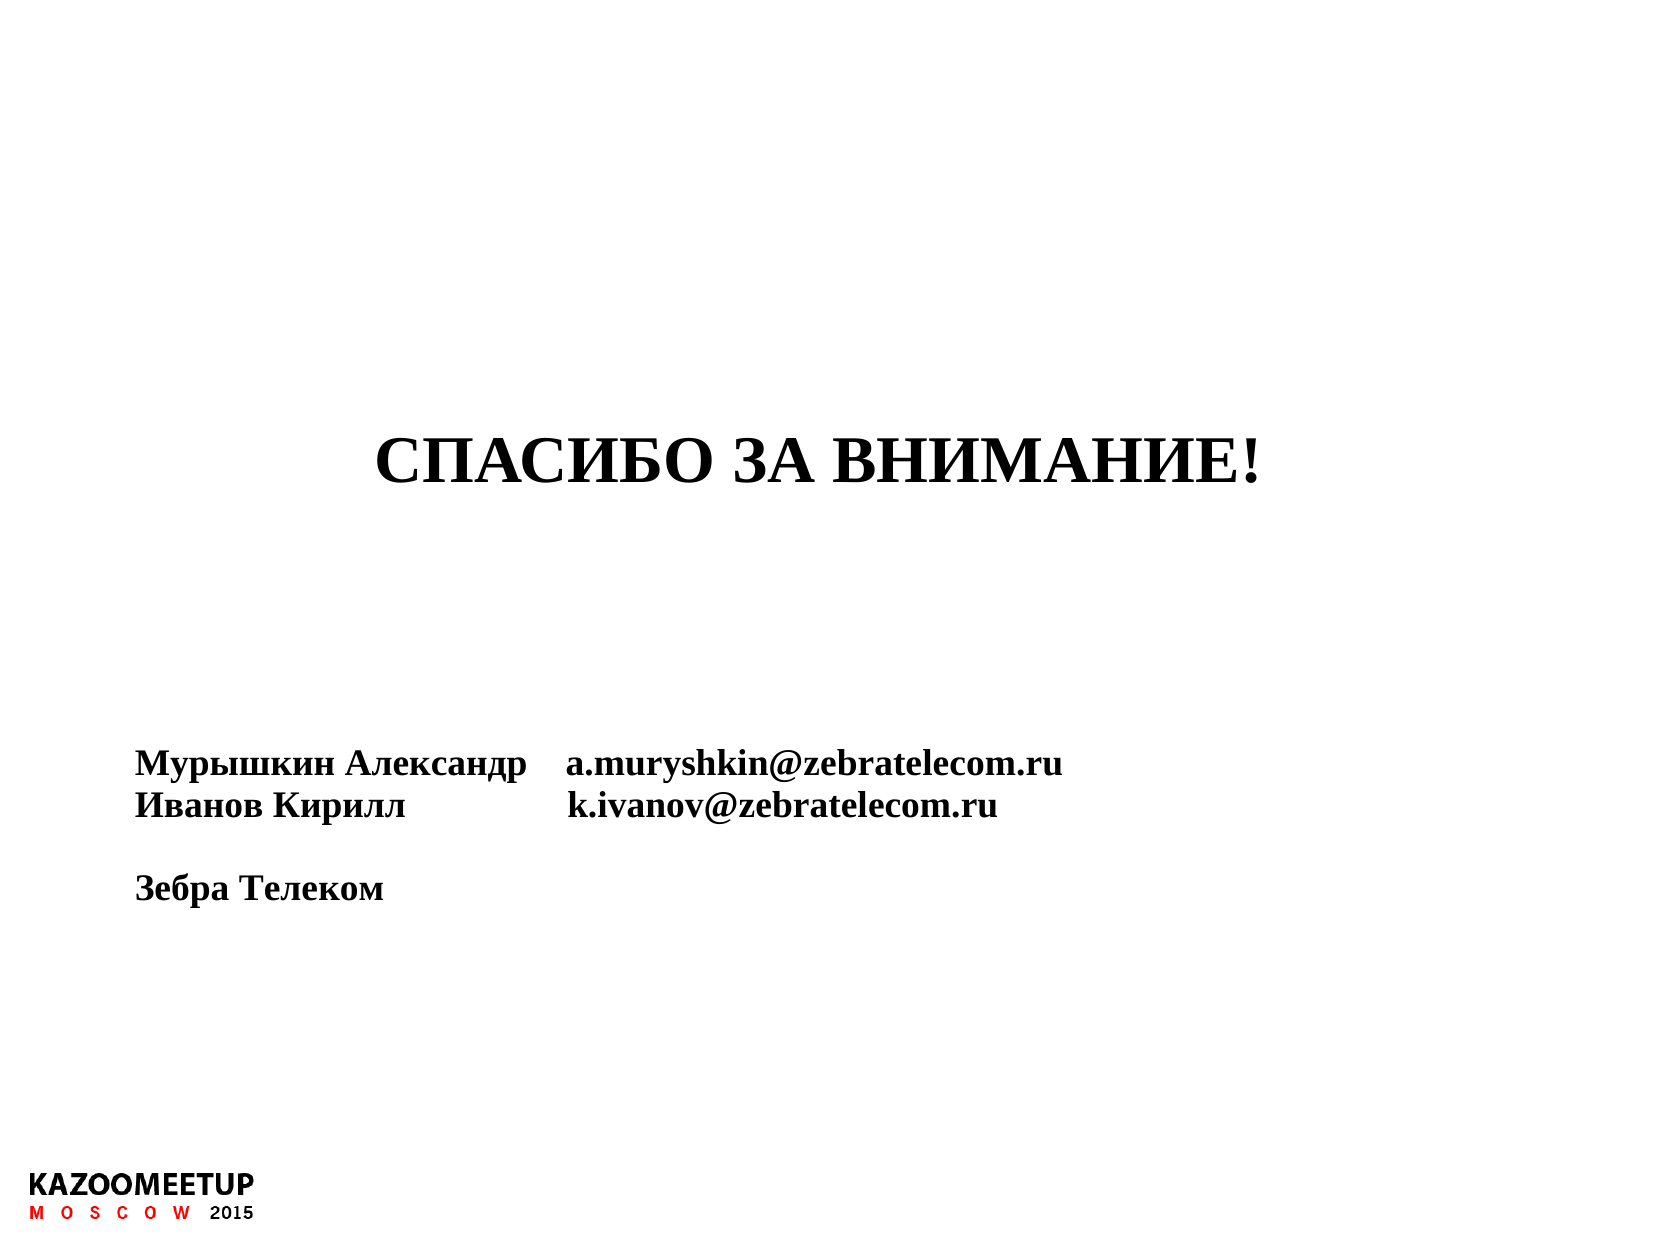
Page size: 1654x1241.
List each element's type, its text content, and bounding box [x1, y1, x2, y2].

subtitle СПАСИБО ЗА ВНИМАНИЕ! [75, 315, 1564, 706]
picture [21, 1157, 262, 1233]
text_box Мурышкин Александр a.muryshkin@zebratelecom.ru Иванов Кирилл k.ivanov@zebratelecom.ru Зебра Телеком [120, 735, 1088, 925]
